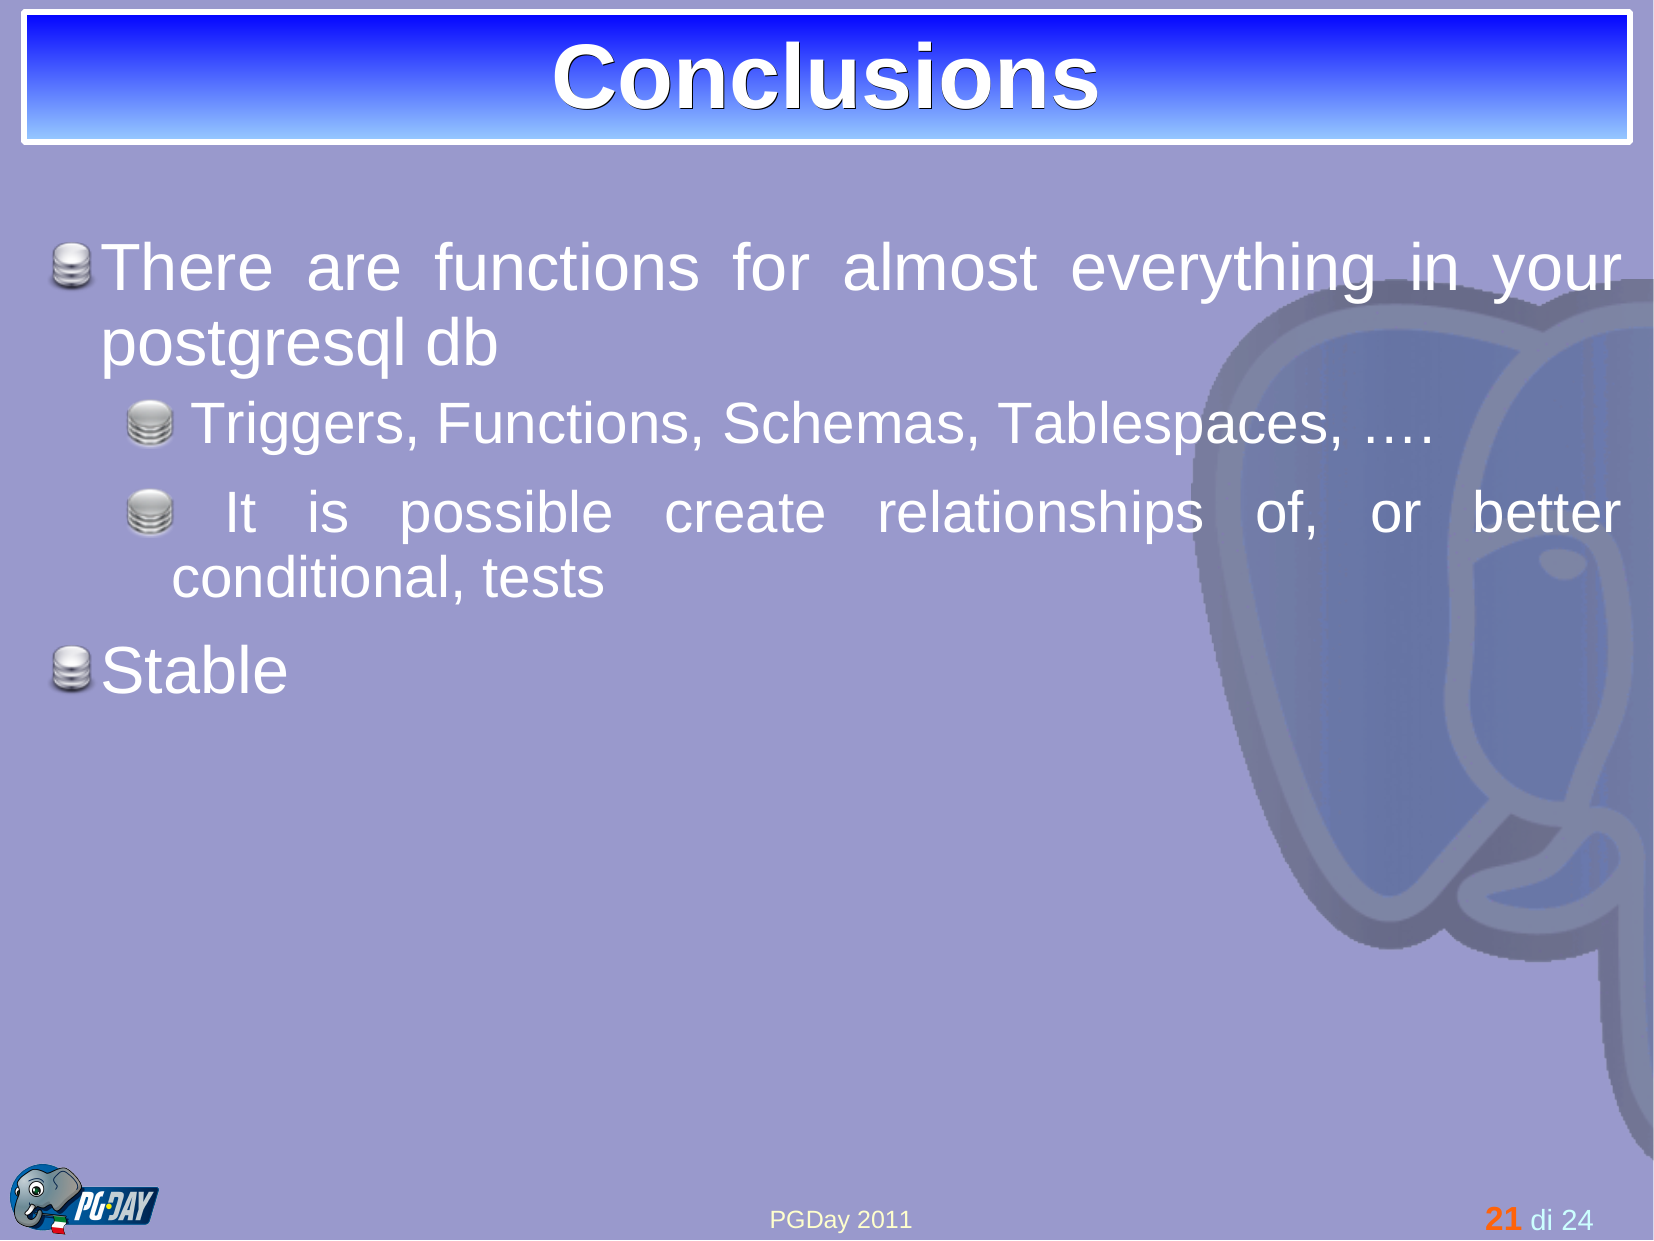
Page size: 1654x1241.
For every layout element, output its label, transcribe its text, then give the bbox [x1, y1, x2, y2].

title Conclusions [23, 19, 1630, 135]
picture [1191, 279, 1654, 1182]
picture [9, 1163, 160, 1236]
list There are functions for almost everything in your postgresql db Triggers, Functions, Schemas, Tablespaces, …. It is possible create relationships of, or better conditional, tests Stable [29, 229, 1625, 1152]
